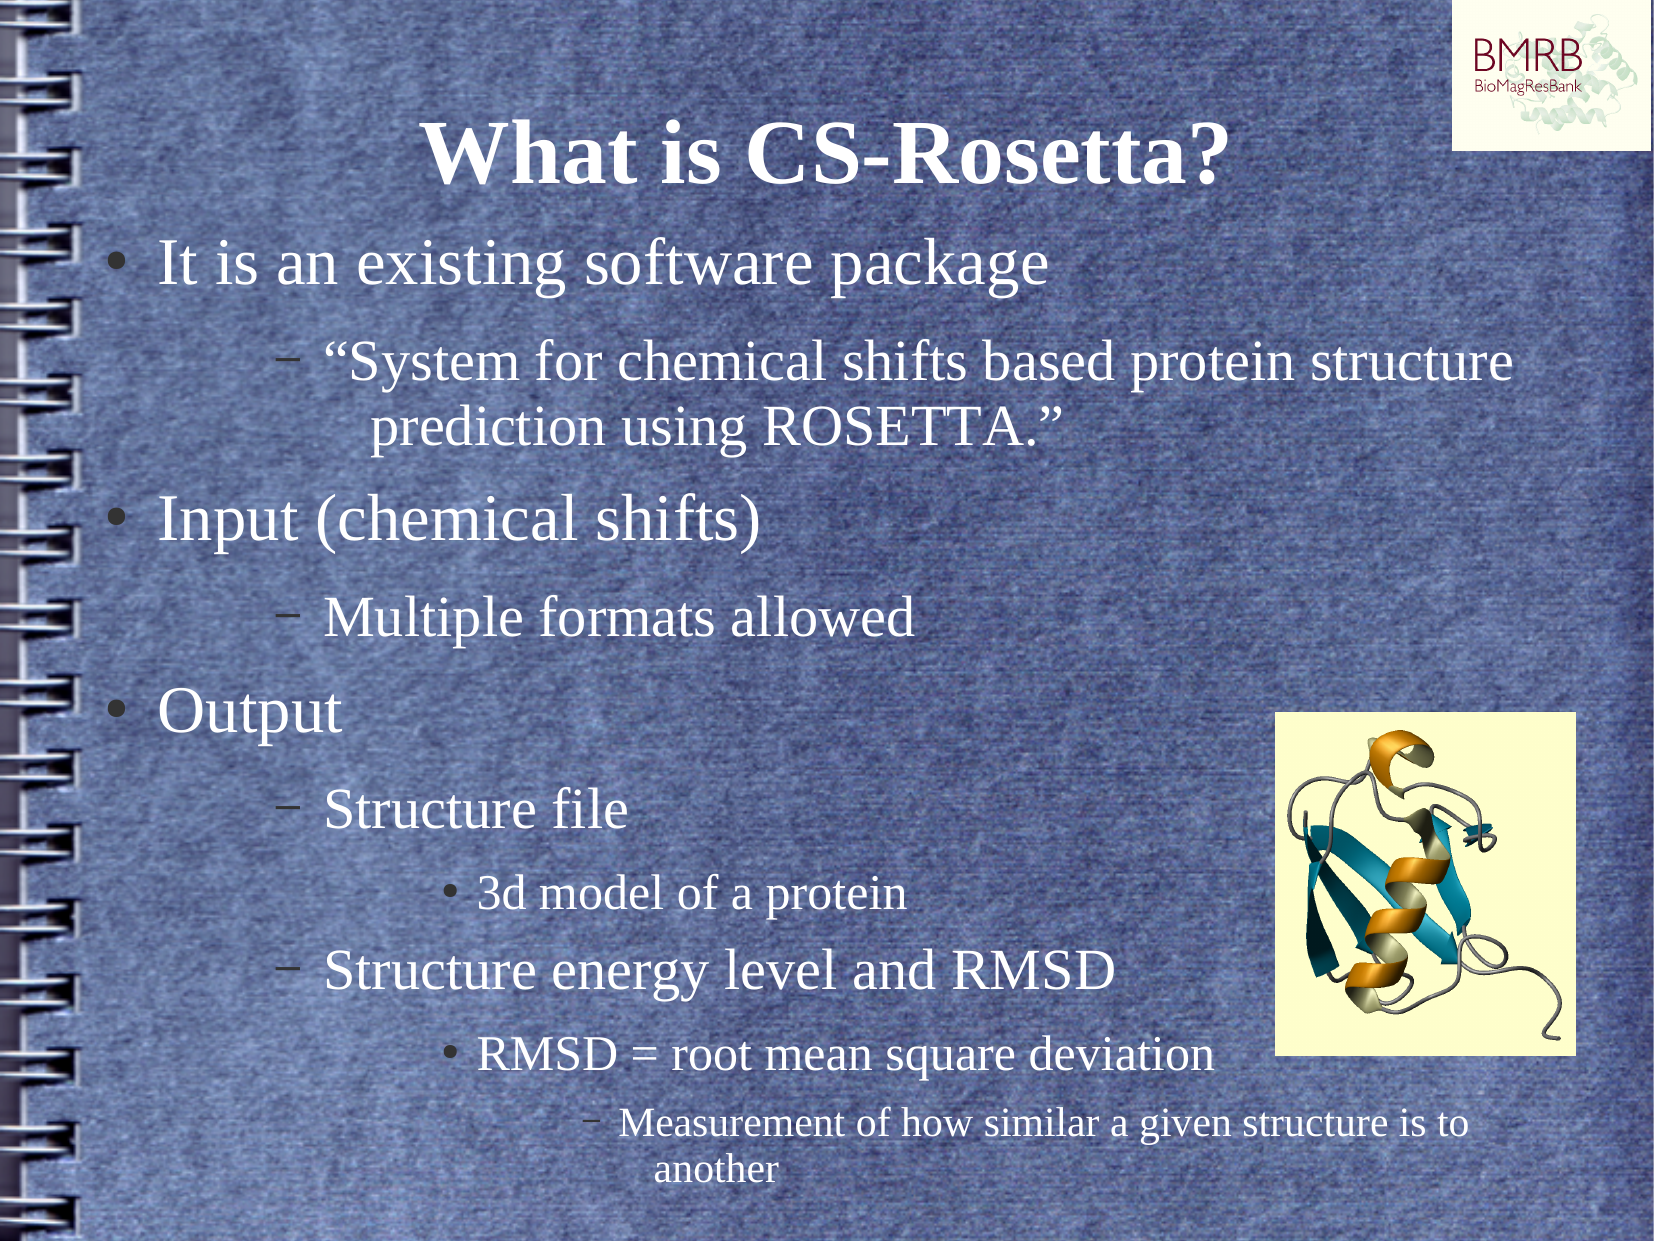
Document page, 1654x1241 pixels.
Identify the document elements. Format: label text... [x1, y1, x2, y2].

picture [0, 0, 1654, 1241]
list It is an existing software package “System for chemical shifts based protein structure prediction using ROSETTA.” Input (chemical shifts) Multiple formats allowed Output Structure file 3d model of a protein Structure energy level and RMSD RMSD = root mean square deviation Measurement of how similar a given structure is to another [86, 225, 1576, 1192]
title What is CS-Rosetta? [82, 49, 1571, 257]
